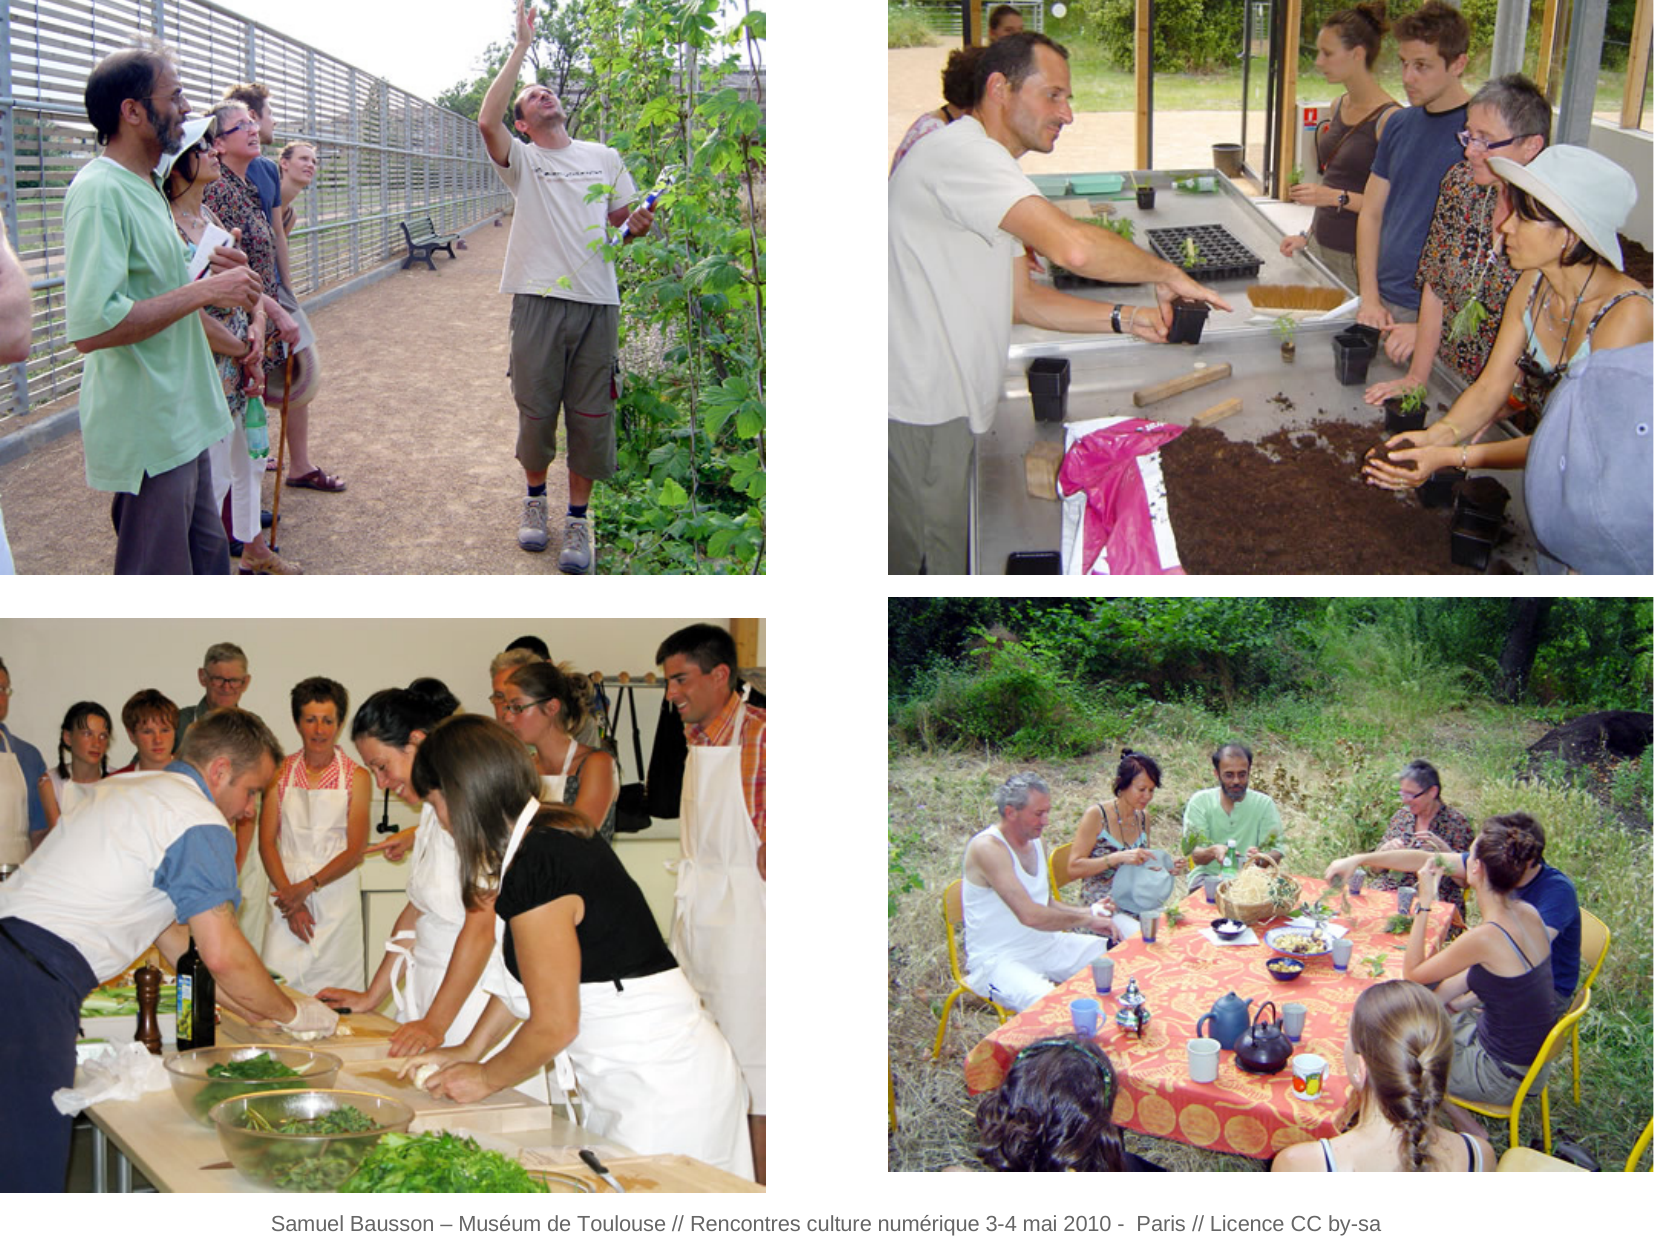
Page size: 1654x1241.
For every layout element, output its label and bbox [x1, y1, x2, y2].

picture [0, 618, 766, 1193]
picture [888, 597, 1654, 1172]
picture [0, 0, 766, 575]
picture [888, 0, 1654, 575]
